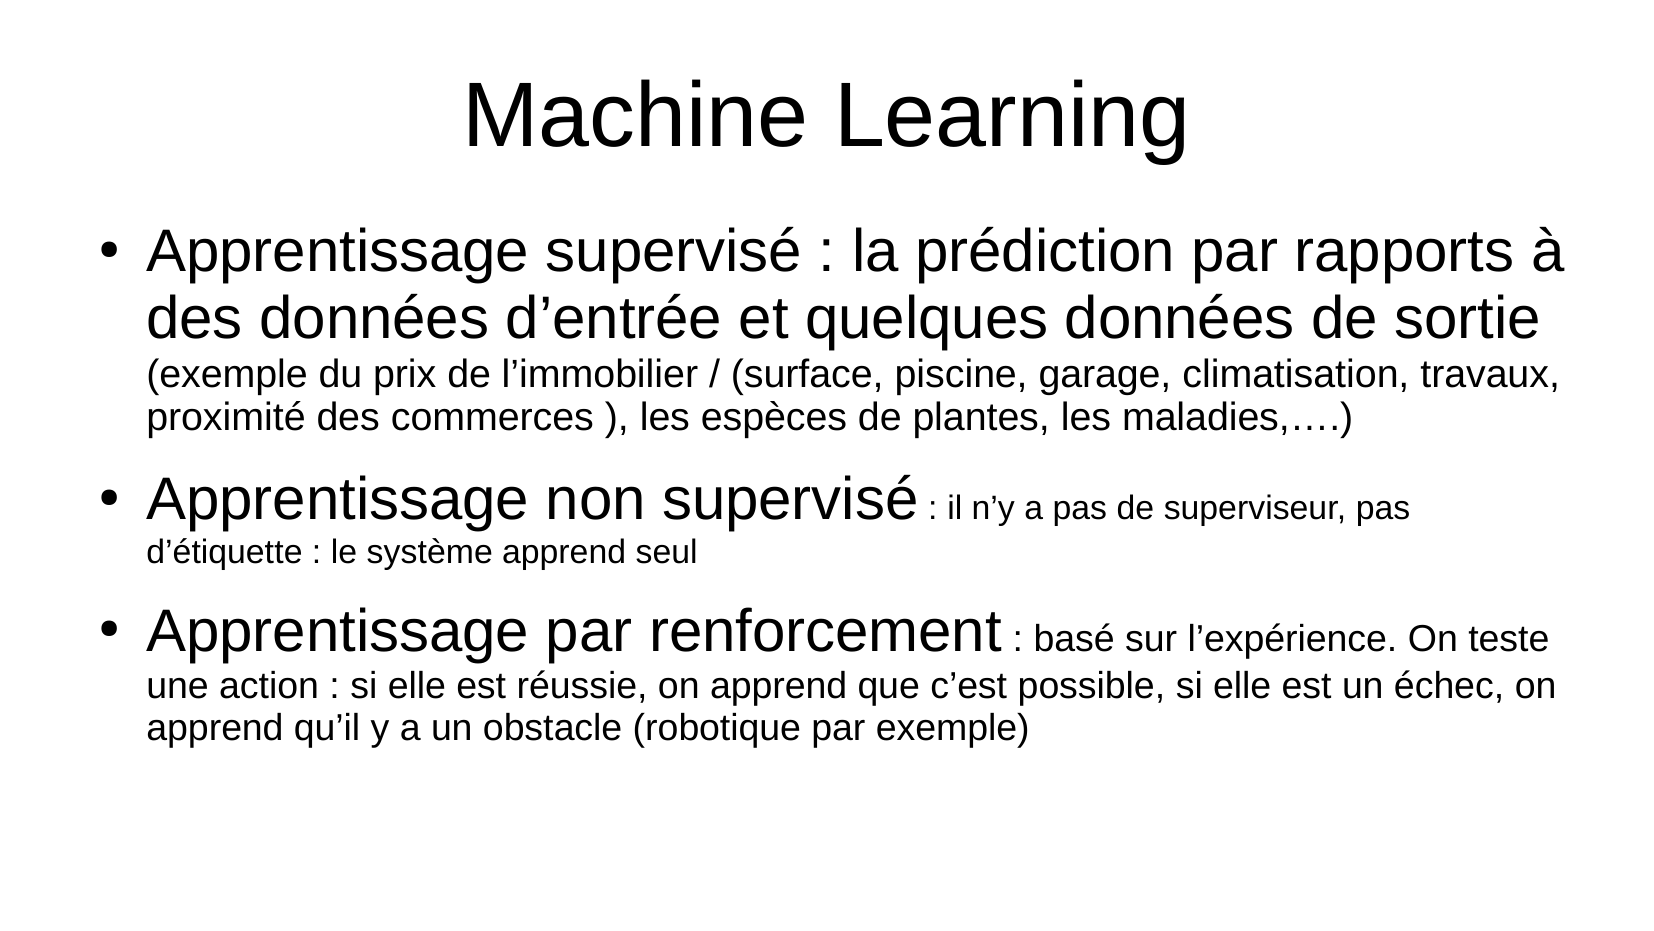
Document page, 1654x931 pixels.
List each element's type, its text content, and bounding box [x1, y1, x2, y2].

title Machine Learning [82, 37, 1571, 193]
list Apprentissage supervisé : la prédiction par rapports à des données d’entrée et quelques données de sortie (exemple du prix de l’immobilier / (surface, piscine, garage, climatisation, travaux, proximité des commerces ), les espèces de plantes, les maladies,….) Apprentissage non supervisé : il n’y a pas de superviseur, pas d’étiquette : le système apprend seul Apprentissage par renforcement : basé sur l’expérience. On teste une action : si elle est réussie, on apprend que c’est possible, si elle est un échec, on apprend qu’il y a un obstacle (robotique par exemple) [82, 217, 1571, 758]
